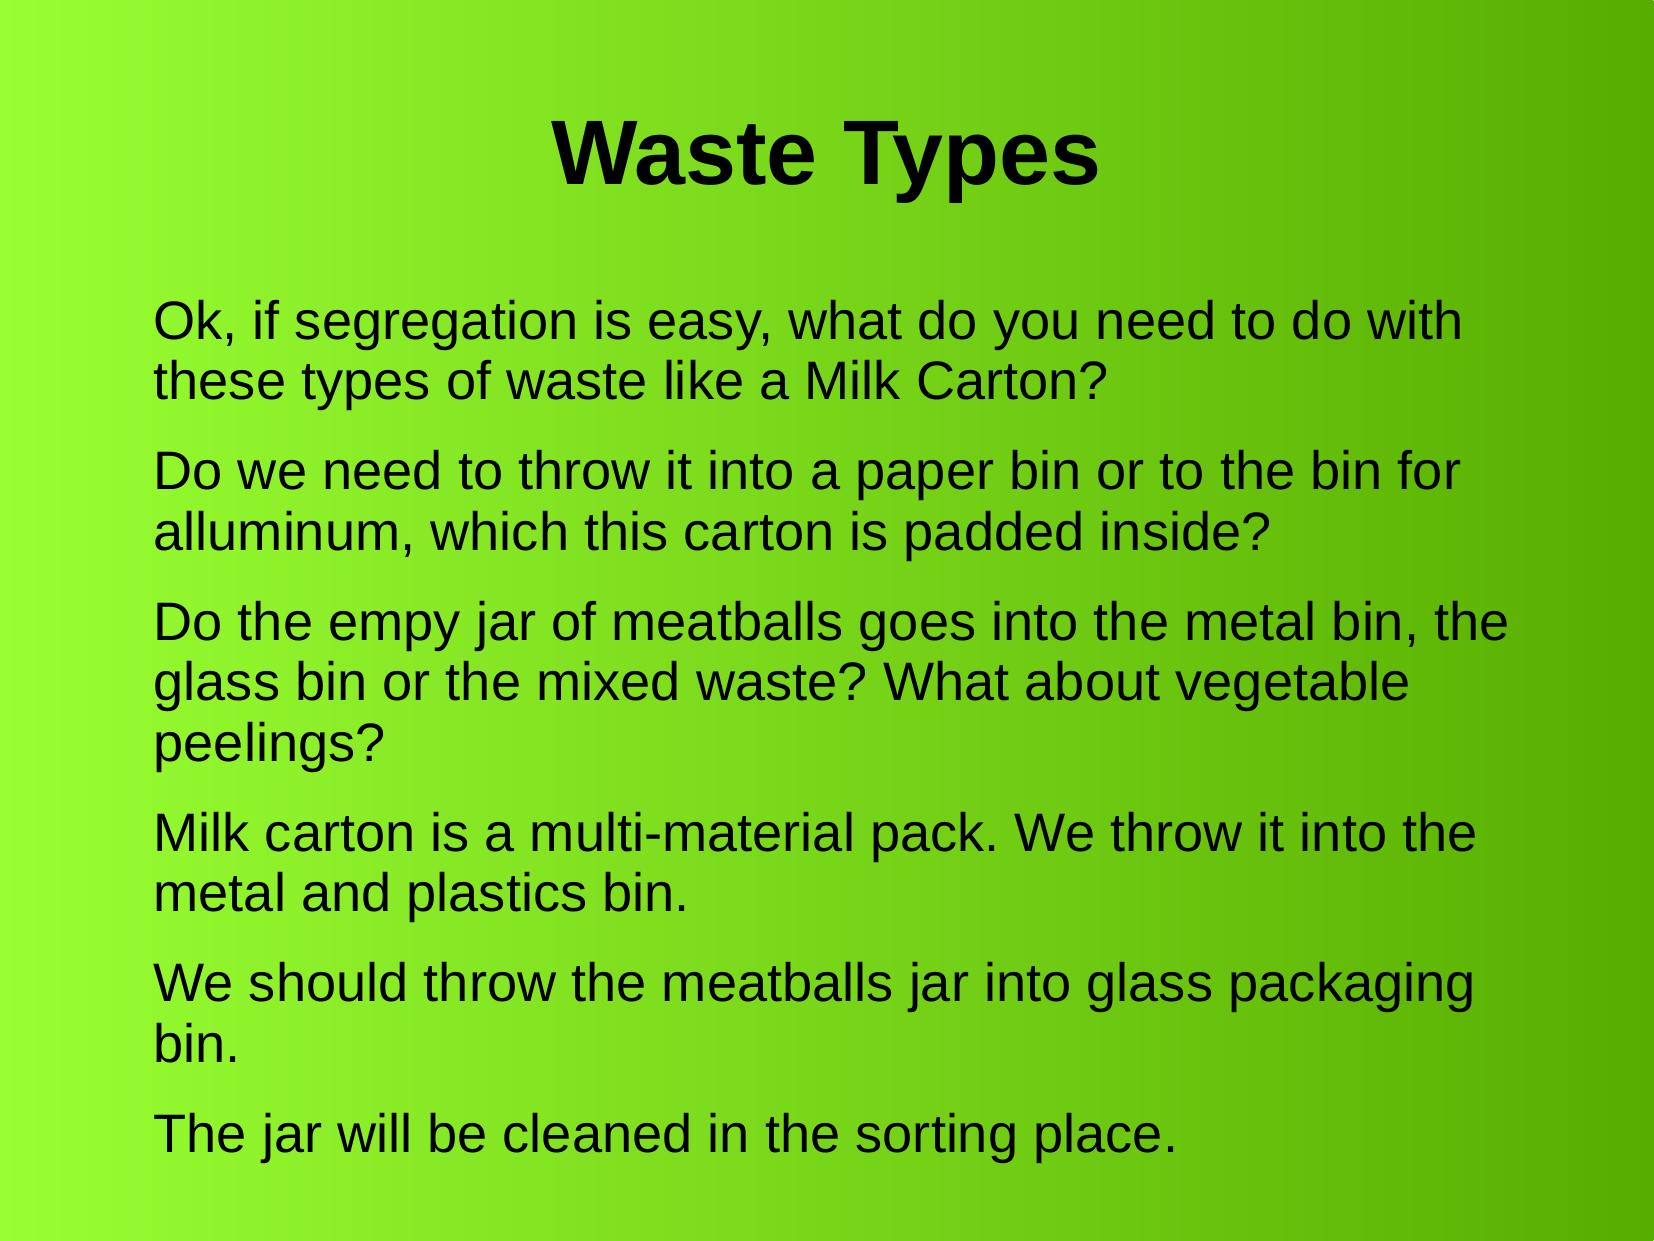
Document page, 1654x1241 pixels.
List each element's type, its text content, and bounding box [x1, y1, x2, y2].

title Waste Types [82, 49, 1571, 257]
list Ok, if segregation is easy, what do you need to do with these types of waste like a Milk Carton? Do we need to throw it into a paper bin or to the bin for alluminum, which this carton is padded inside? Do the empy jar of meatballs goes into the metal bin, the glass bin or the mixed waste? What about vegetable peelings? Milk carton is a multi-material pack. We throw it into the metal and plastics bin. We should throw the meatballs jar into glass packaging bin. The jar will be cleaned in the sorting place. [82, 290, 1571, 1229]
